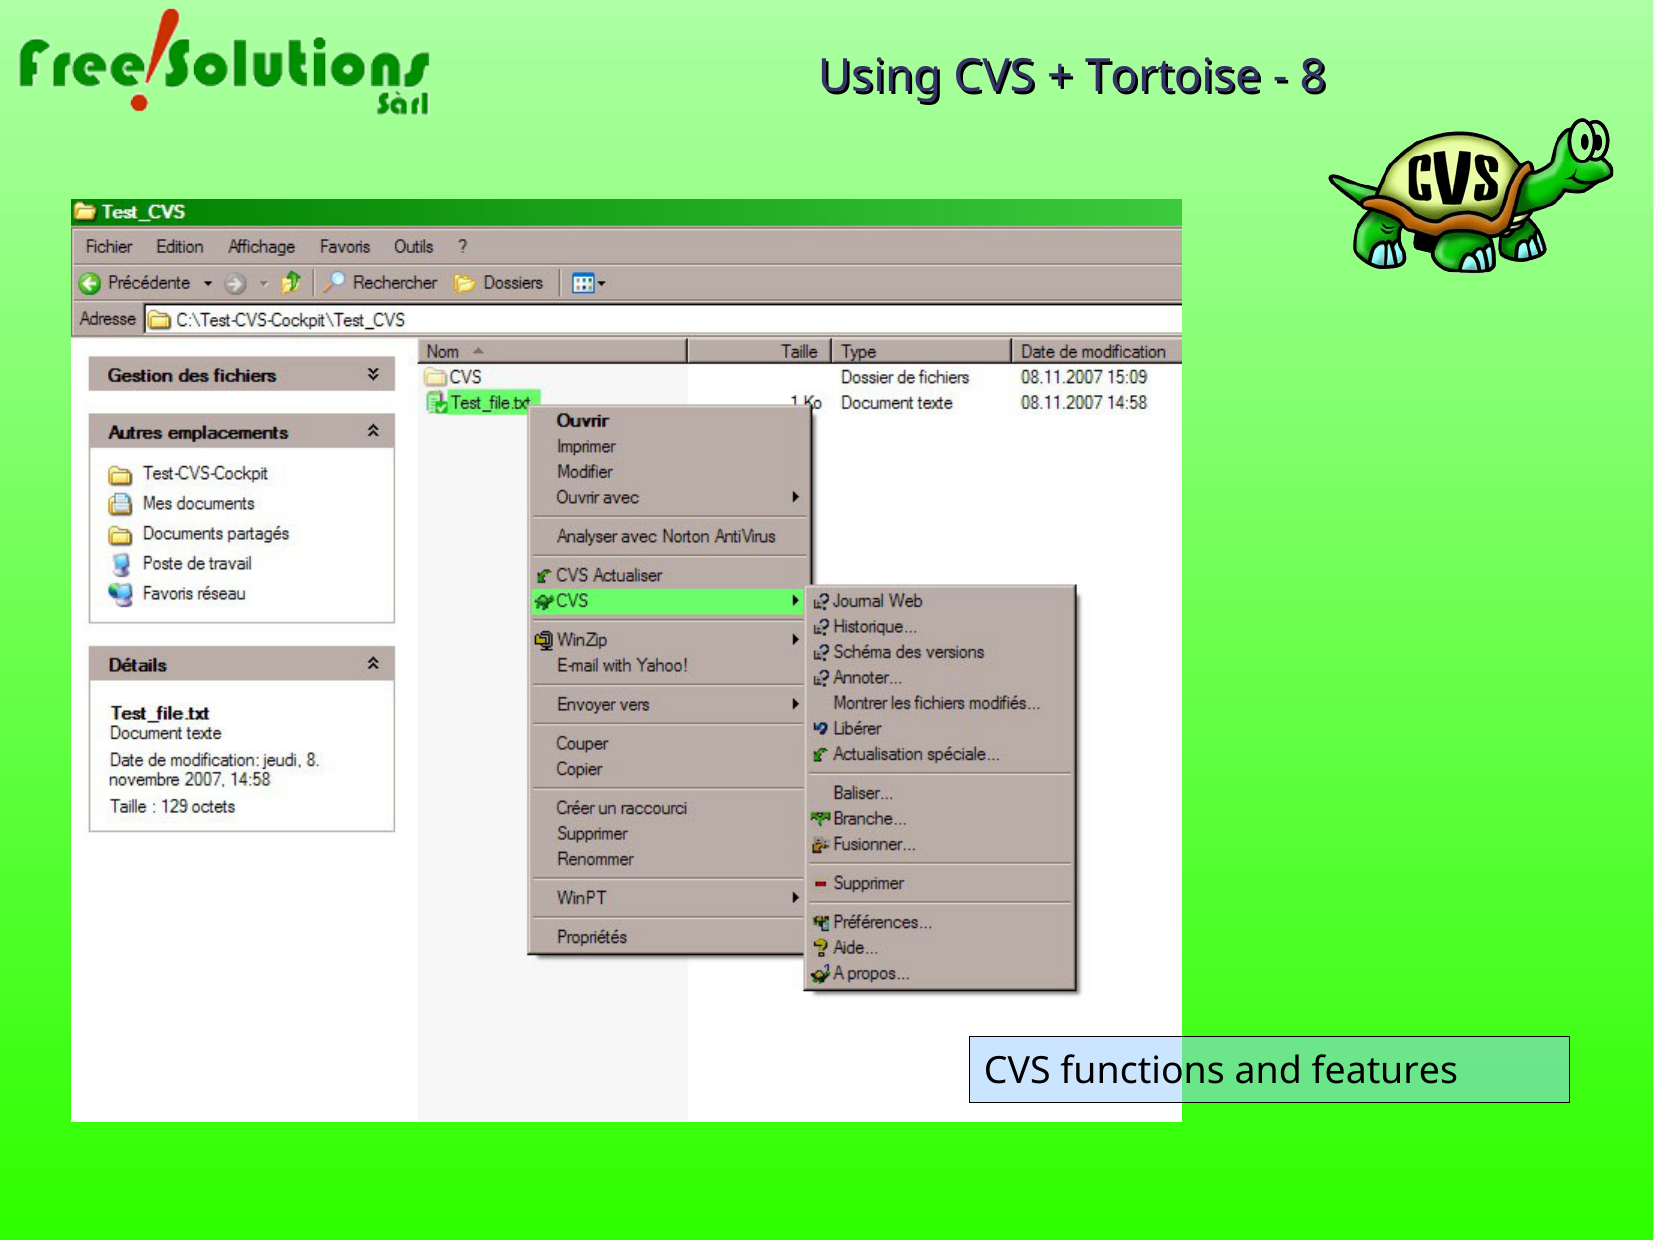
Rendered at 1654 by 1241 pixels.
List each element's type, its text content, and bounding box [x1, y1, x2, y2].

picture [17, 5, 432, 120]
text_box CVS functions and features [969, 1036, 1570, 1097]
text_box Using CVS + Tortoise - 8 [803, 35, 1424, 106]
picture [1328, 118, 1614, 273]
picture [71, 199, 1182, 1123]
